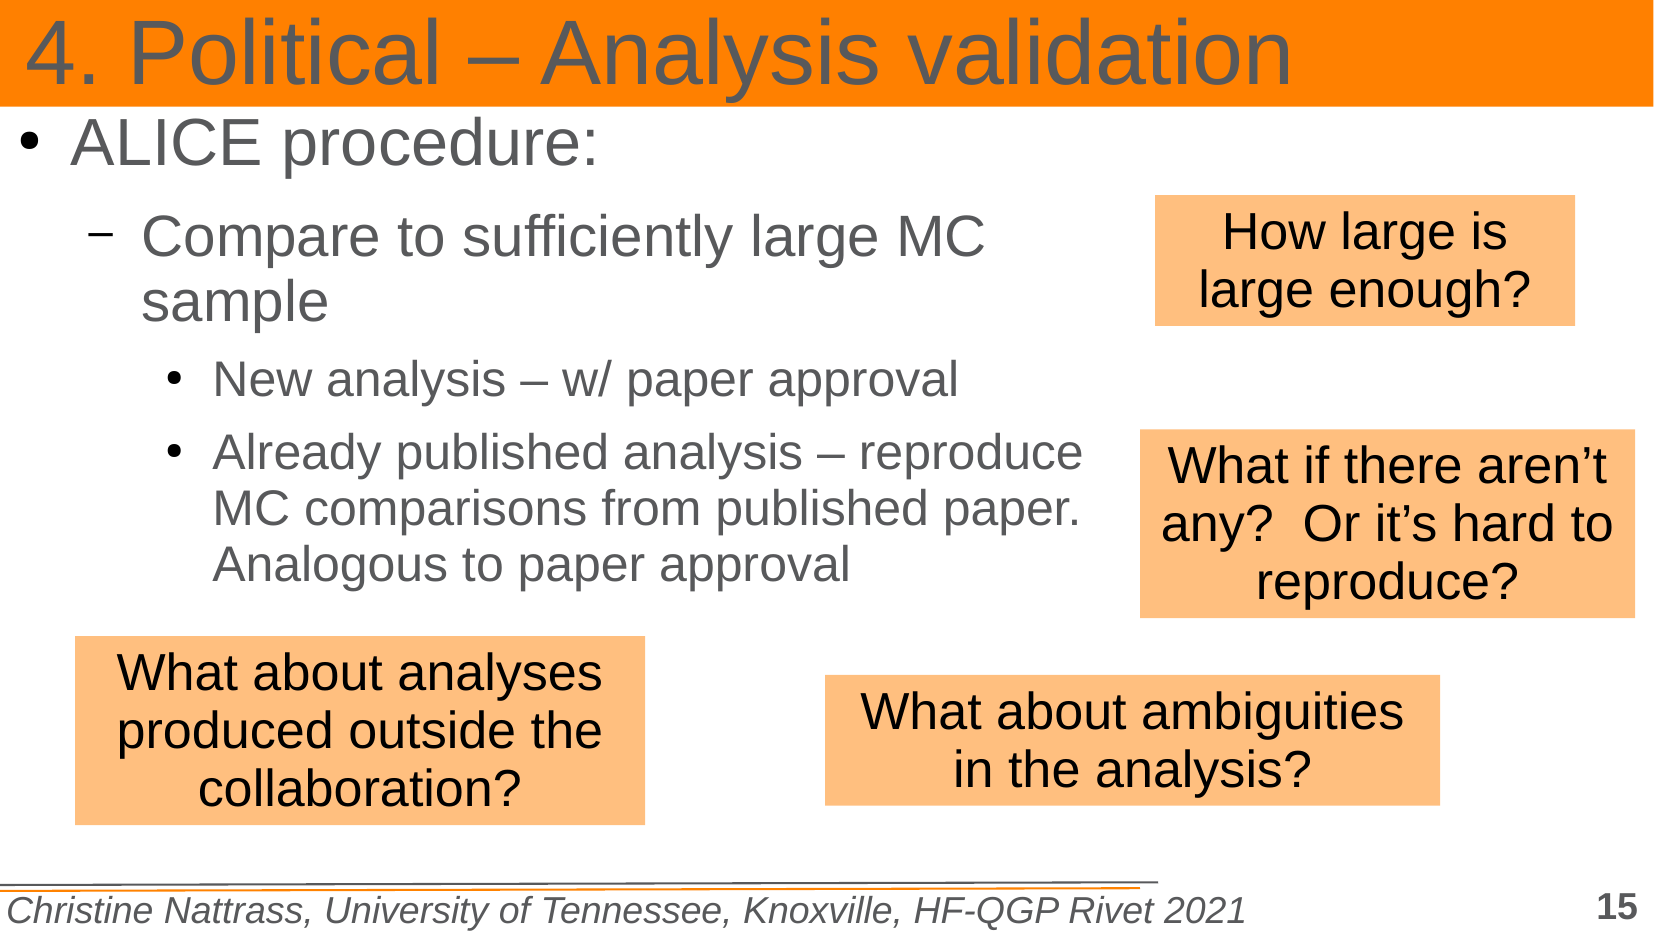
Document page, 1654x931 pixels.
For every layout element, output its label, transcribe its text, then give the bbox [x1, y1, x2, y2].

list ALICE procedure: Compare to sufficiently large MC sample New analysis – w/ paper approval Already published analysis – reproduce MC comparisons from published paper. Analogous to paper approval [0, 107, 1156, 883]
text_box What if there aren’t any? Or it’s hard to reproduce? [1140, 429, 1636, 619]
text_box What about analyses produced outside the collaboration? [75, 636, 646, 826]
text_box How large is large enough? [1155, 195, 1576, 326]
text_box What about ambiguities in the analysis? [825, 674, 1441, 806]
title 4. Political – Analysis validation [0, 0, 1654, 107]
